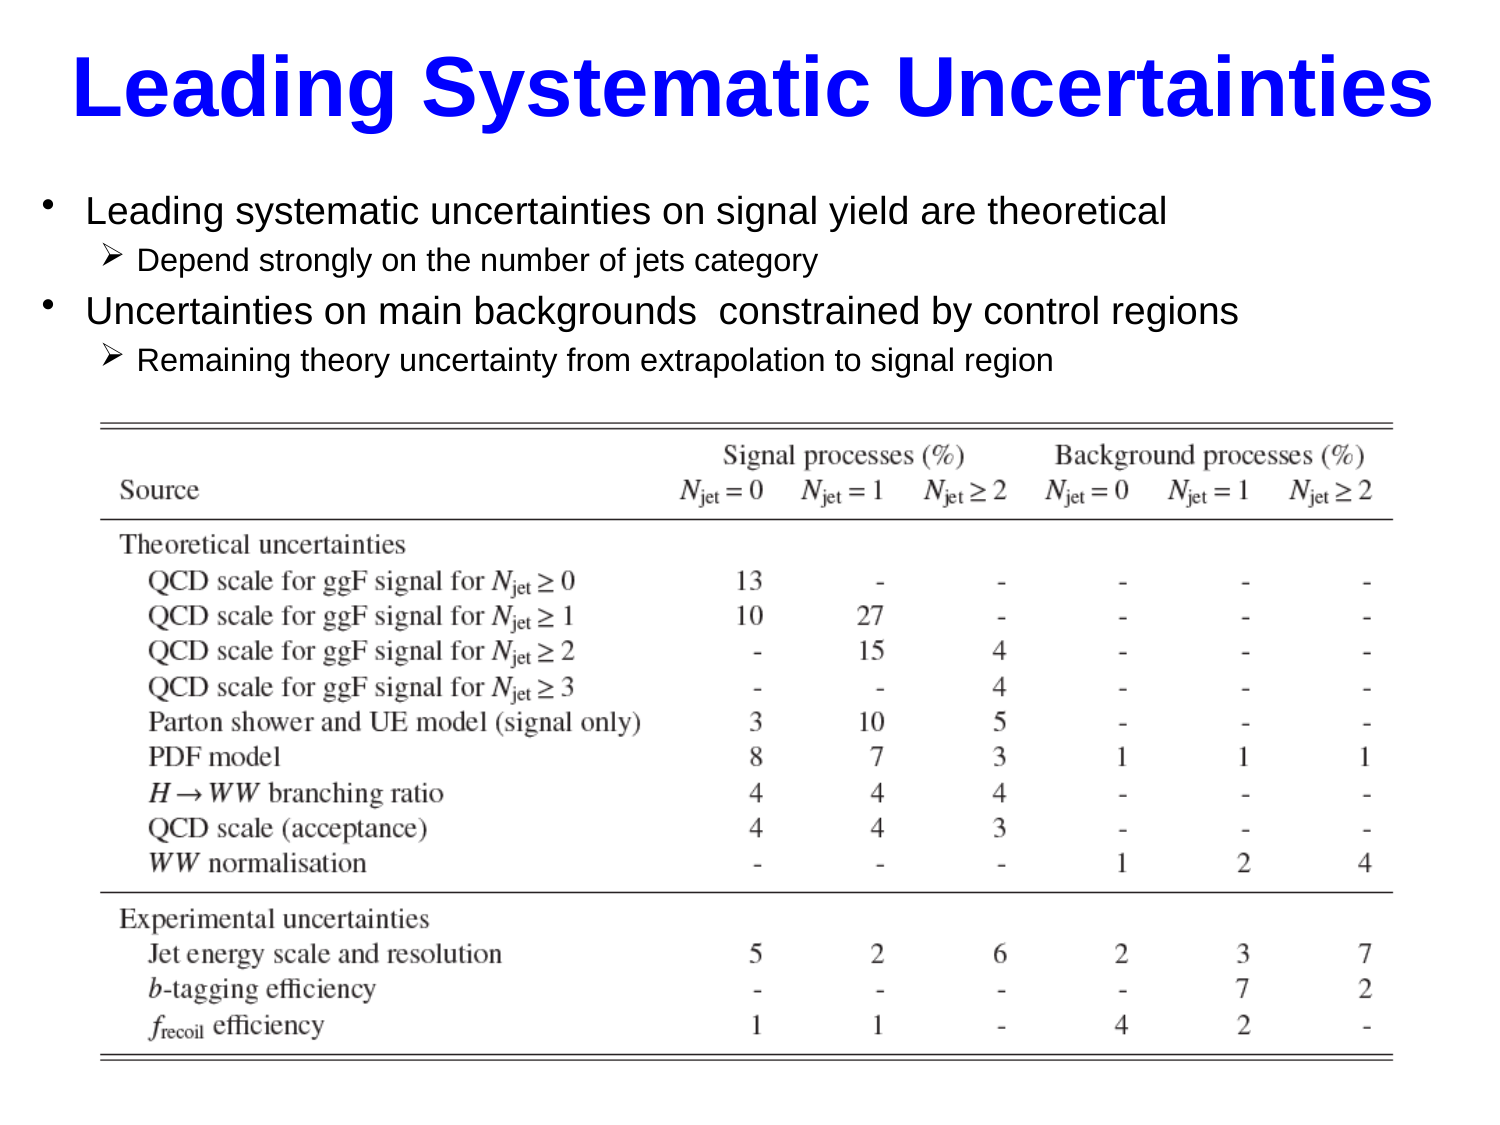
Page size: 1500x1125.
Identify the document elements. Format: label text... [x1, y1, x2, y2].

picture [92, 417, 1403, 1068]
title Leading Systematic Uncertainties [45, 23, 1464, 142]
list Leading systematic uncertainties on signal yield are theoretical Depend strongly on the number of jets category Uncertainties on main backgrounds constrained by control regions Remaining theory uncertainty from extrapolation to signal region [26, 178, 1476, 389]
